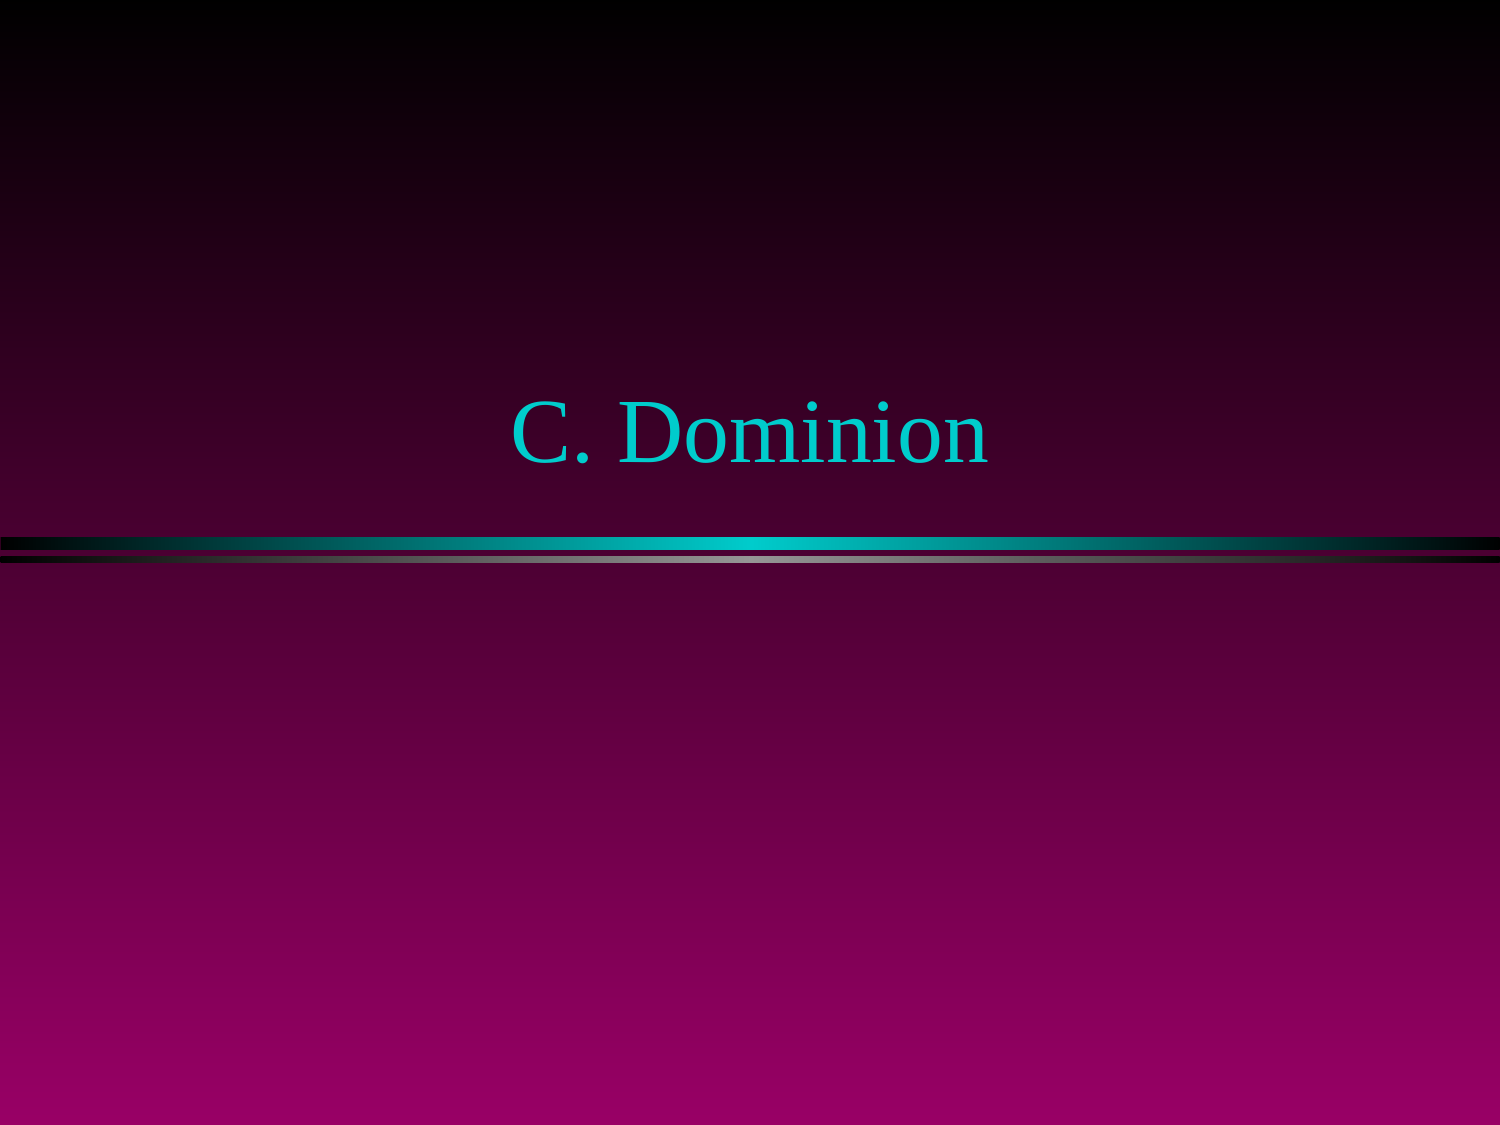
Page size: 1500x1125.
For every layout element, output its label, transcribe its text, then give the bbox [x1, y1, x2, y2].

title C. Dominion [112, 337, 1388, 526]
